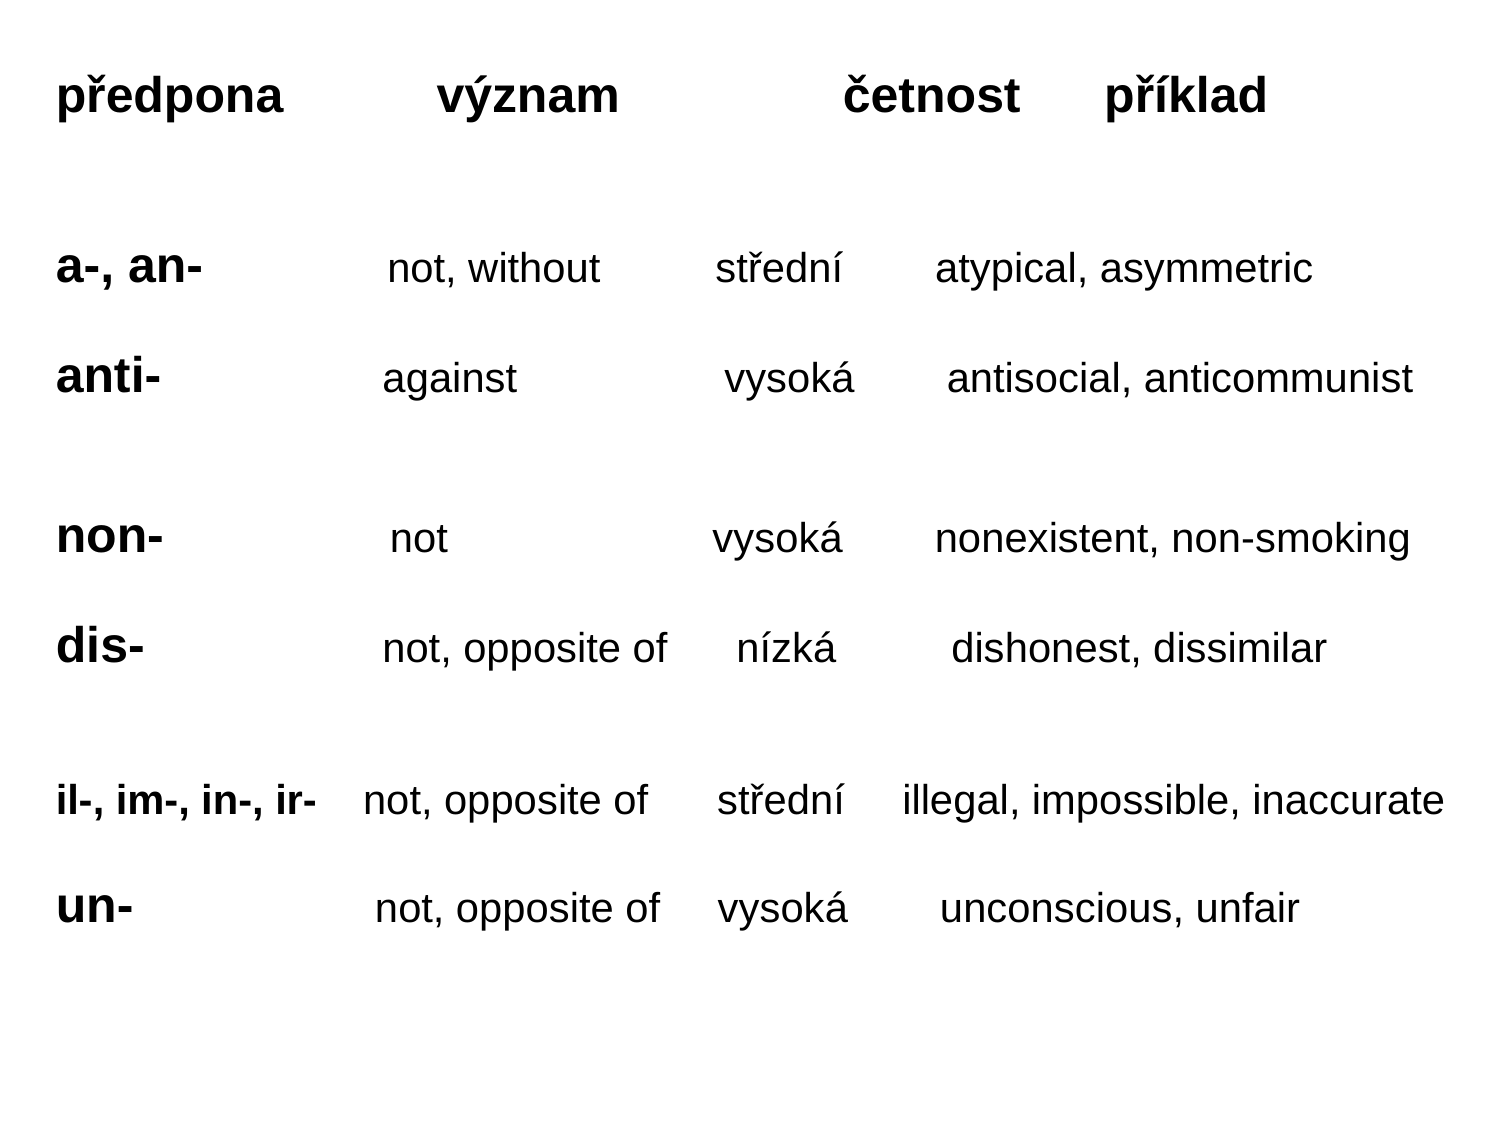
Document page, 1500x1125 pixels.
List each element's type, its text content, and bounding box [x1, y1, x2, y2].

text_box předpona význam četnost příklad a-, an- not, without střední atypical, asymmetric anti- against vysoká antisocial, anticommunist non- not vysoká nonexistent, non-smoking dis- not, opposite of nízká dishonest, dissimilar il-, im-, in-, ir- not, opposite of střední illegal, impossible, inaccurate un- not, opposite of vysoká unconscious, unfair [41, 54, 1471, 941]
